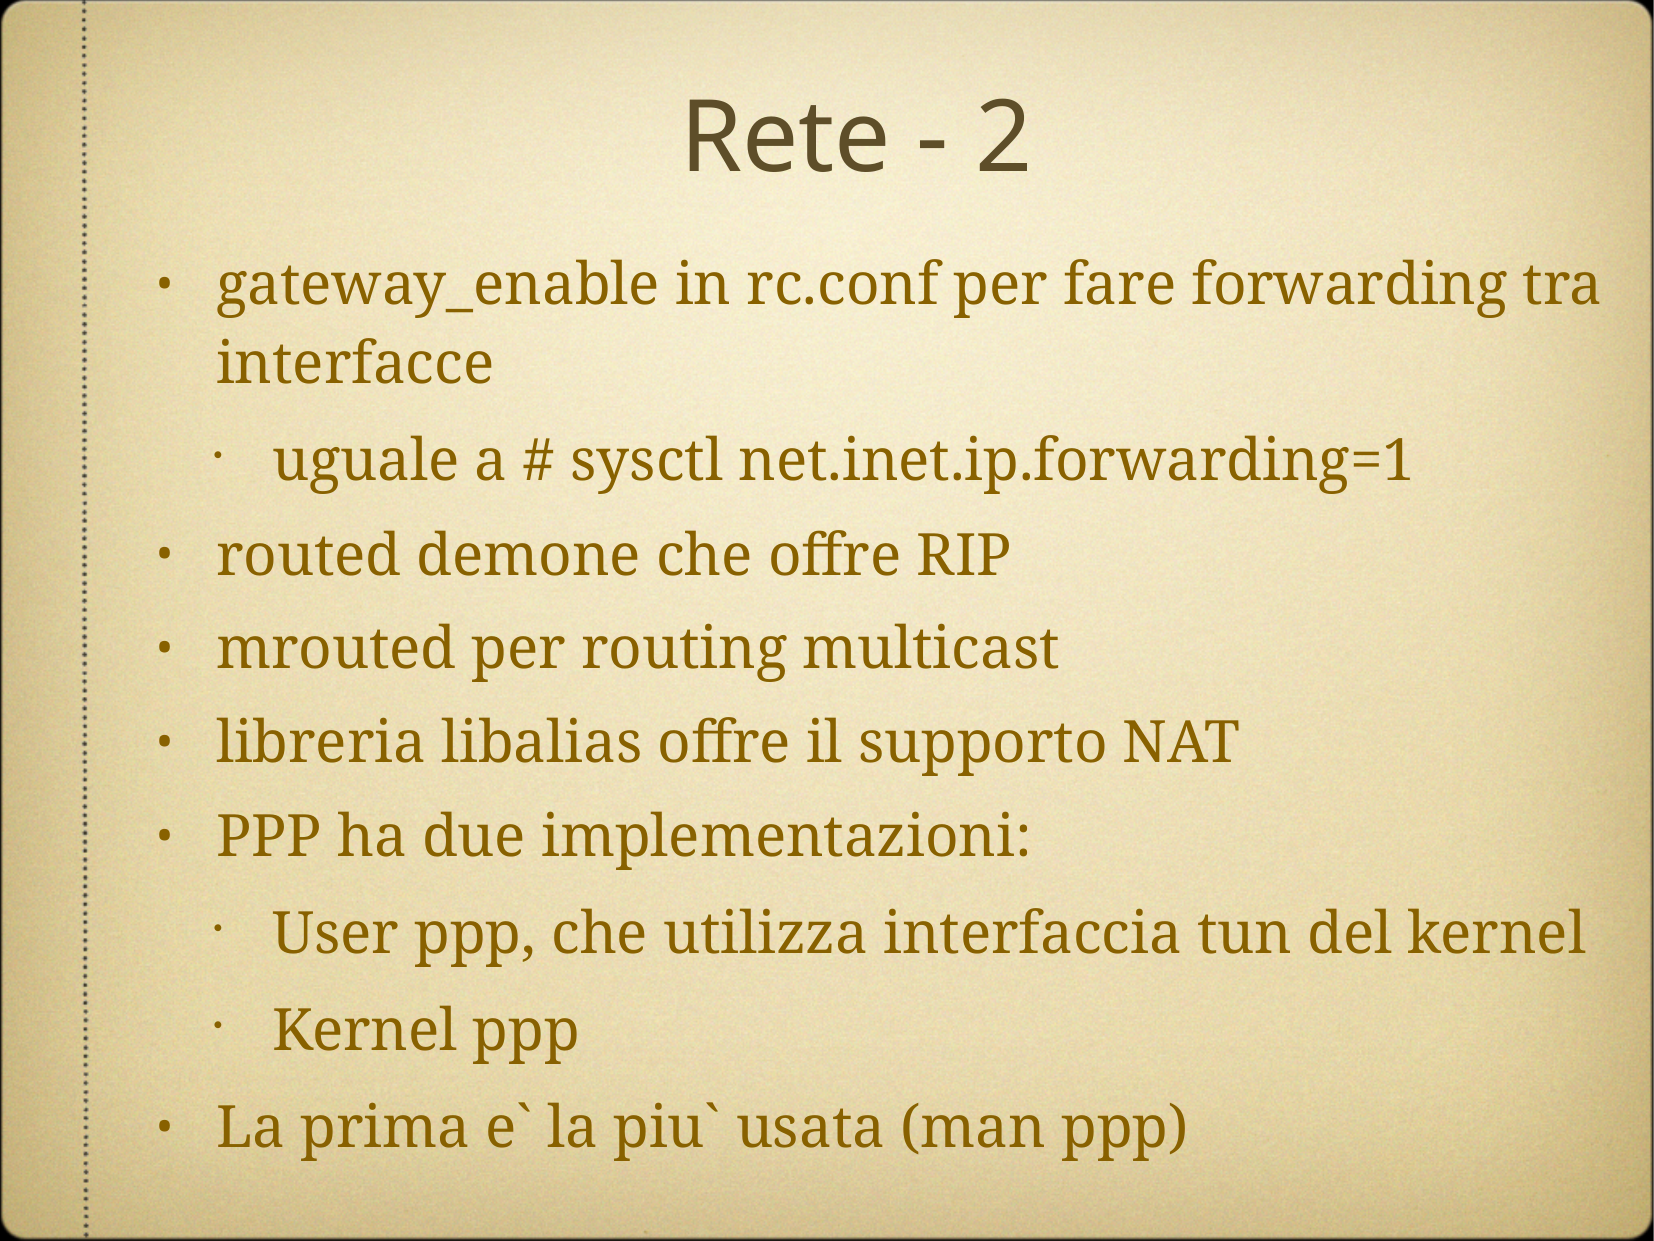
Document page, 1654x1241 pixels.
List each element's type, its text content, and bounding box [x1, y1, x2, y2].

title Rete - 2 [118, 0, 1595, 265]
picture [0, 0, 1654, 1241]
list gateway_enable in rc.conf per fare forwarding tra interfacce uguale a # sysctl net.inet.ip.forwarding=1 routed demone che offre RIP mrouted per routing multicast libreria libalias offre il supporto NAT PPP ha due implementazioni: User ppp, che utilizza interfaccia tun del kernel Kernel ppp La prima e` la piu` usata (man ppp) [121, 242, 1612, 1173]
